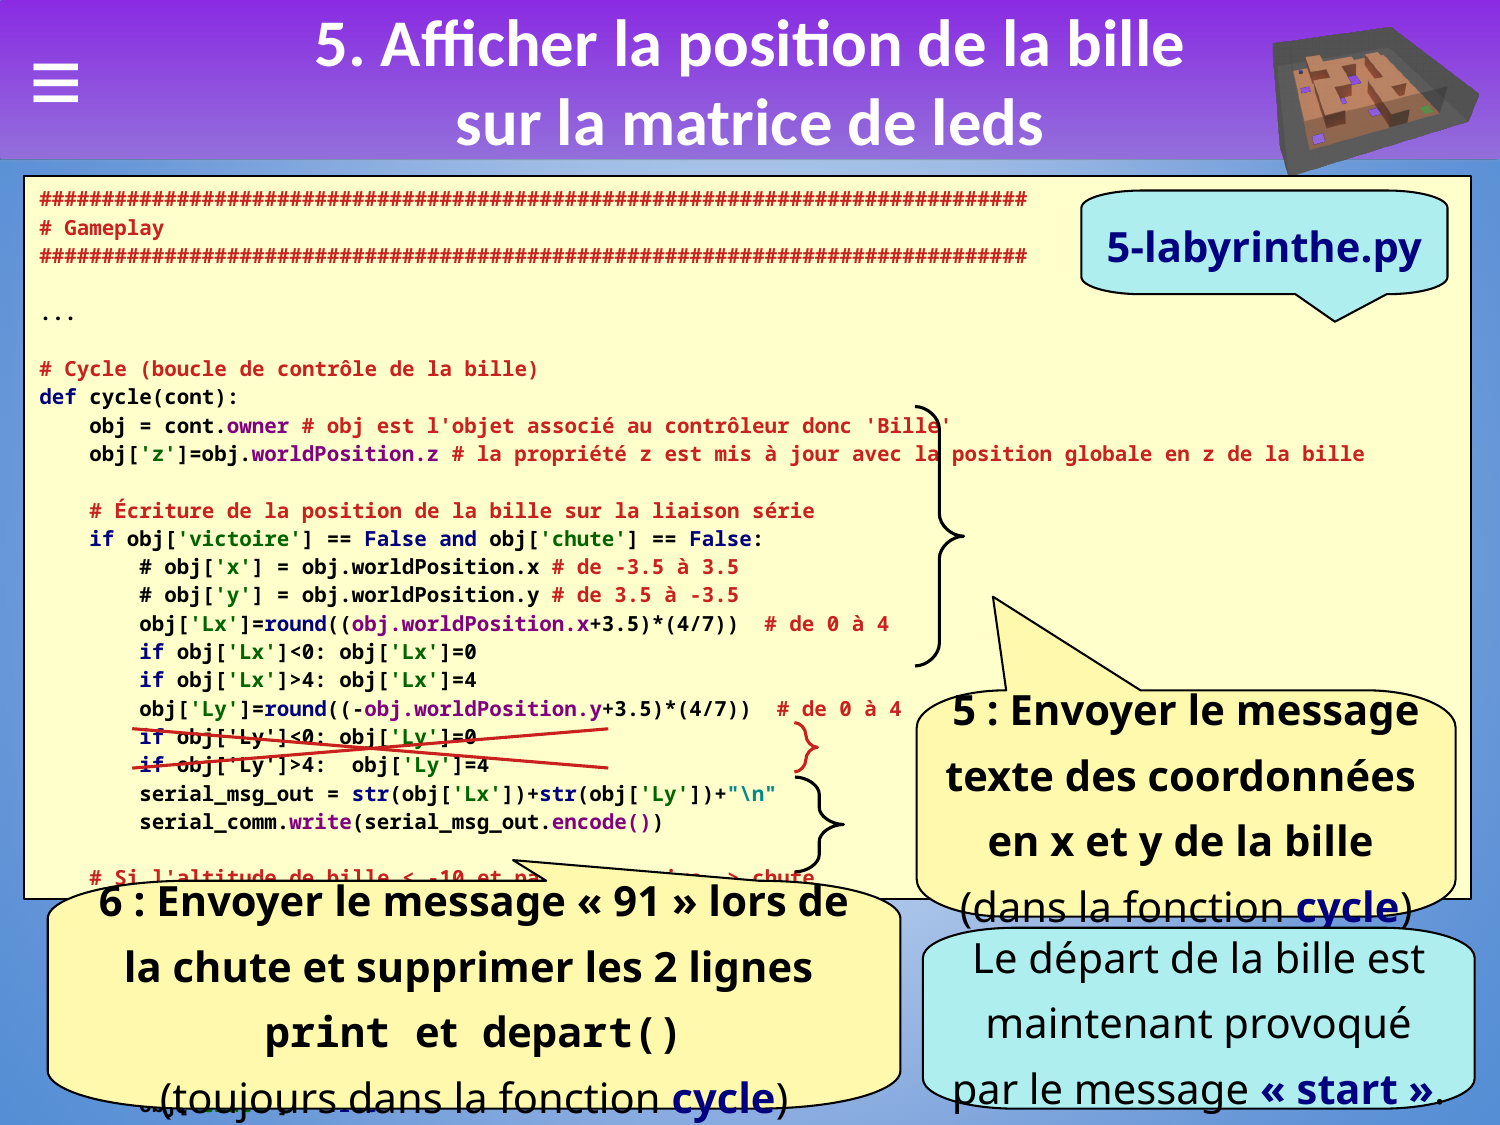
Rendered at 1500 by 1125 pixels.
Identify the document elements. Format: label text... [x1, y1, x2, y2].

text_box 6 : Envoyer le message « 91 » lors de la chute et supprimer les 2 lignes print et depart() (toujours dans la fonction cycle) [47, 860, 901, 1109]
text_box ≡ [14, 23, 101, 141]
text_box 5. Afficher la position de la bille sur la matrice de leds [0, 0, 1500, 159]
text_box ############################################################################### # Gameplay ############################################################################### ... # Cycle (boucle de contrôle de la bille) def cycle(cont): obj = cont.owner # obj est l'objet associé au contrôleur donc 'Bille' obj['z']=obj.worldPosition.z # la propriété z est mis à jour avec la position globale en z de la bille # Écriture de la position de la bille sur la liaison série if obj['victoire'] == False and obj['chute'] == False: # obj['x'] = obj.worldPosition.x # de -3.5 à 3.5 # obj['y'] = obj.worldPosition.y # de 3.5 à -3.5 obj['Lx']=round((obj.worldPosition.x+3.5)*(4/7)) # de 0 à 4 if obj['Lx']<0: obj['Lx']=0 if obj['Lx']>4: obj['Lx']=4 obj['Ly']=round((-obj.worldPosition.y+3.5)*(4/7)) # de 0 à 4 if obj['Ly']<0: obj['Ly']=0 if obj['Ly']>4: obj['Ly']=4 serial_msg_out = str(obj['Lx'])+str(obj['Ly'])+"\n" serial_comm.write(serial_msg_out.encode()) # Si l'altitude de bille < -10 et pas de victoire -> chute if obj['z'] < -10 and obj['victoire'] == False: print ("Chuuuu.....te") depart() # Replacer la bille au départ # Afficher image de chute sur la matrice de leds serial_msg_out = "91\n" serial_comm.write(serial_msg_out.encode()) obj['chute'] = True [23, 176, 1471, 899]
text_box Le départ de la bille est maintenant provoqué par le message « start ». [922, 927, 1475, 1109]
picture [0, 27, 1500, 1125]
text_box 5 : Envoyer le message texte des coordonnées en x et y de la bille (dans la fonction cycle) [916, 596, 1456, 917]
text_box 5-labyrinthe.py [1081, 190, 1448, 322]
